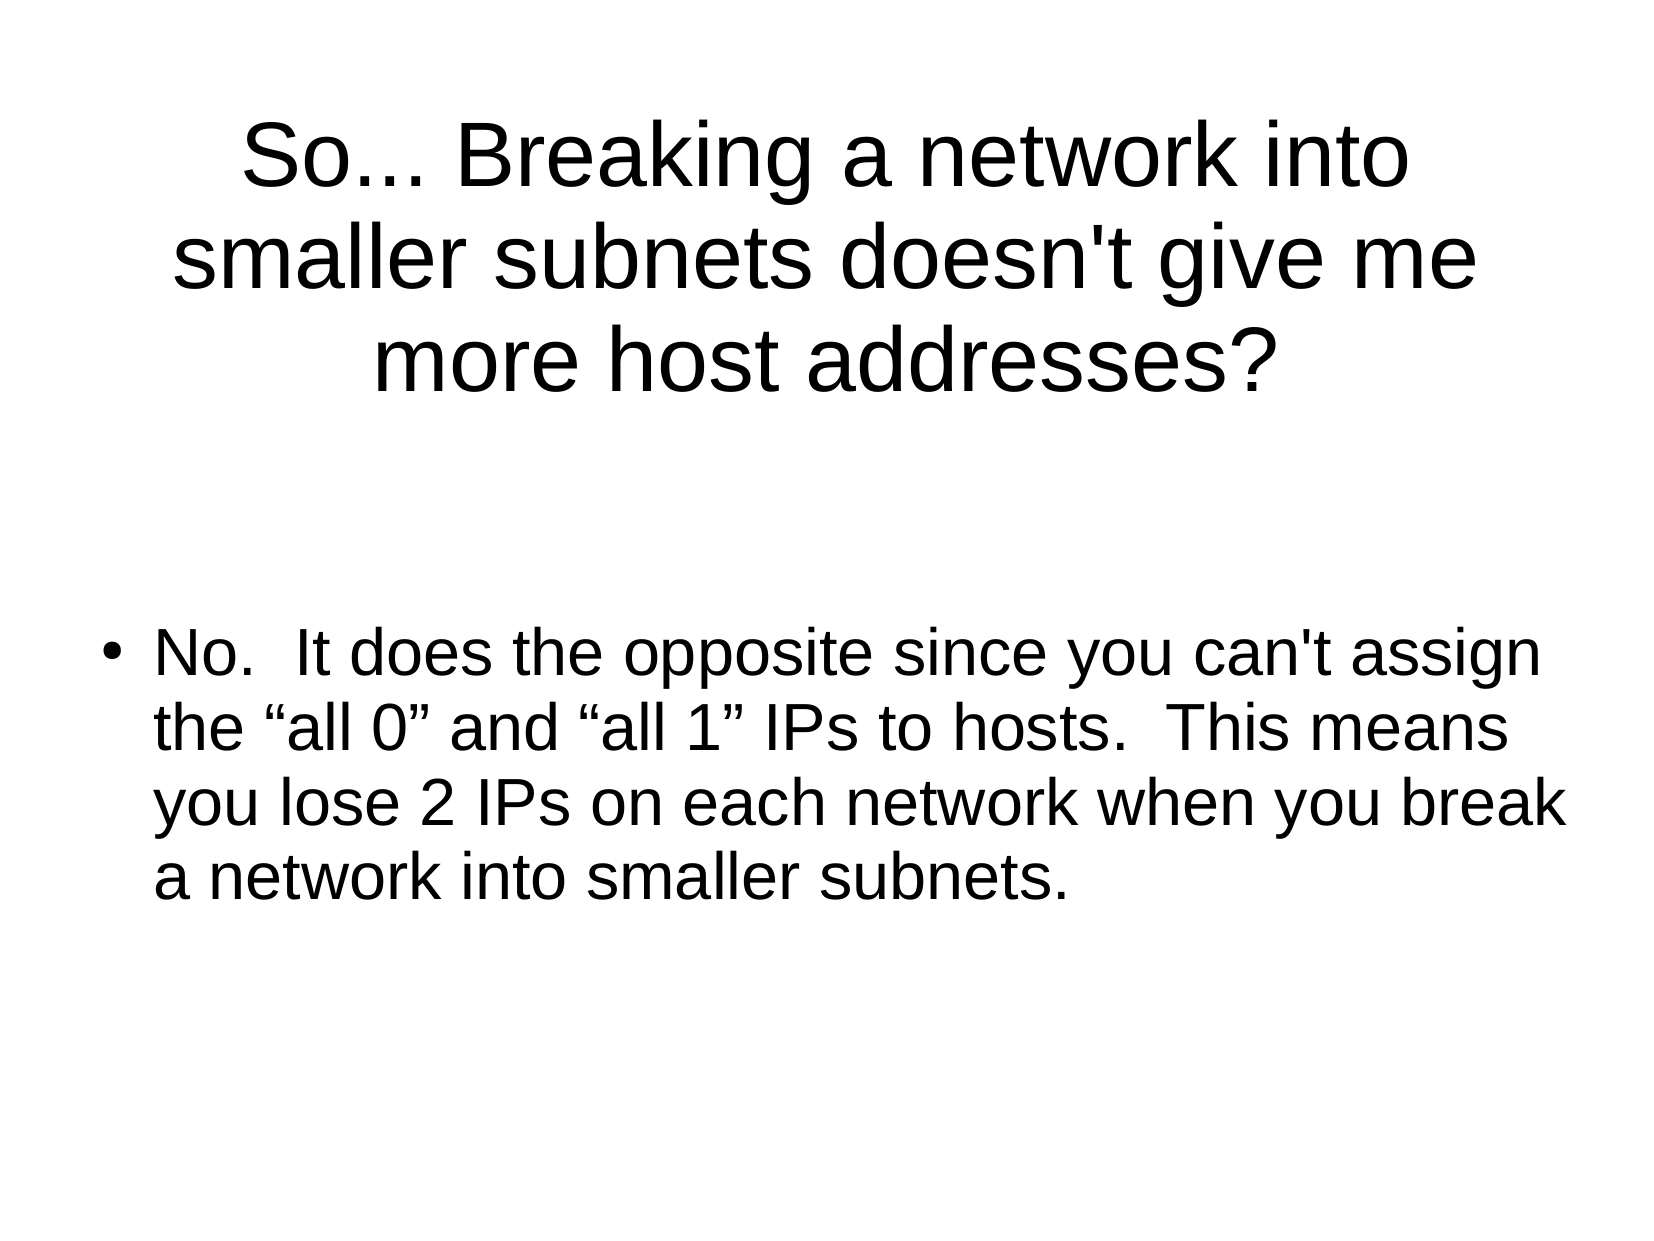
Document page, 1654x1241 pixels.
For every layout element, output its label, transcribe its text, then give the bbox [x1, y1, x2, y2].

list No. It does the opposite since you can't assign the “all 0” and “all 1” IPs to hosts. This means you lose 2 IPs on each network when you break a network into smaller subnets. [82, 615, 1571, 1109]
title So... Breaking a network into smaller subnets doesn't give me more host addresses? [82, 49, 1571, 466]
